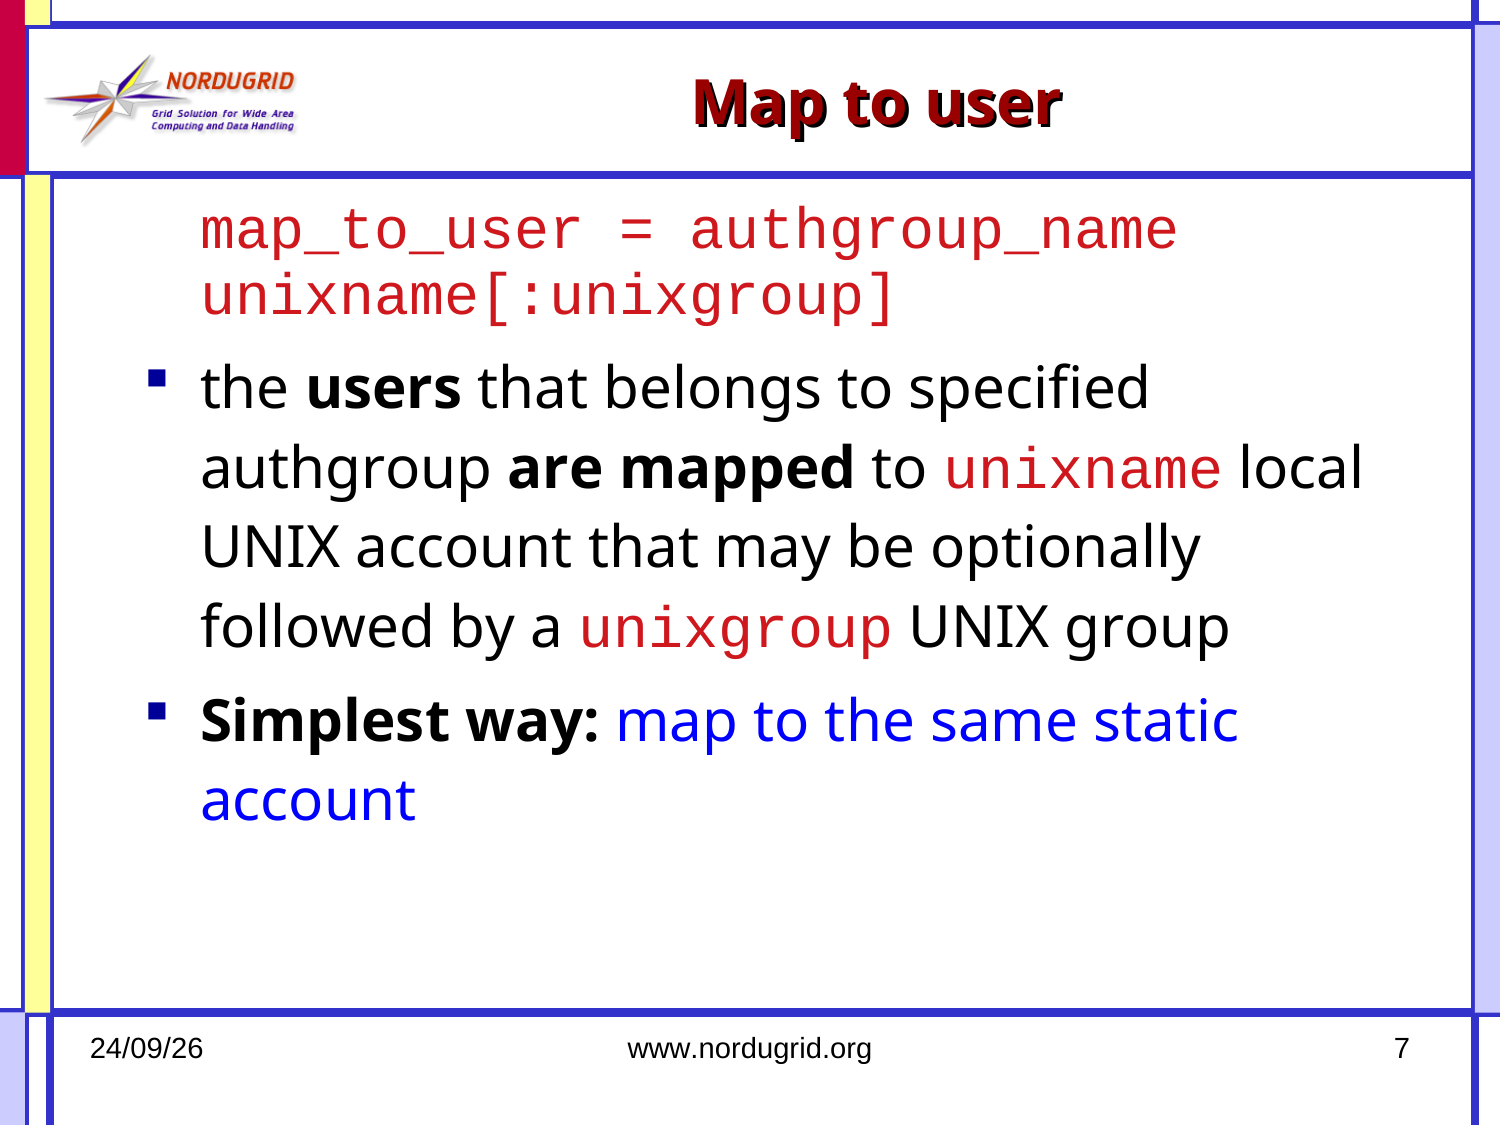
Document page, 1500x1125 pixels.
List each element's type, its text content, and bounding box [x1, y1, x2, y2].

list map_to_user = authgroup_name unixname[:unixgroup] the users that belongs to specified authgroup are mapped to unixname local UNIX account that may be optionally followed by a unixgroup UNIX group Simplest way: map to the same static account [87, 200, 1426, 853]
title Map to user [324, 17, 1428, 183]
picture [40, 49, 301, 148]
